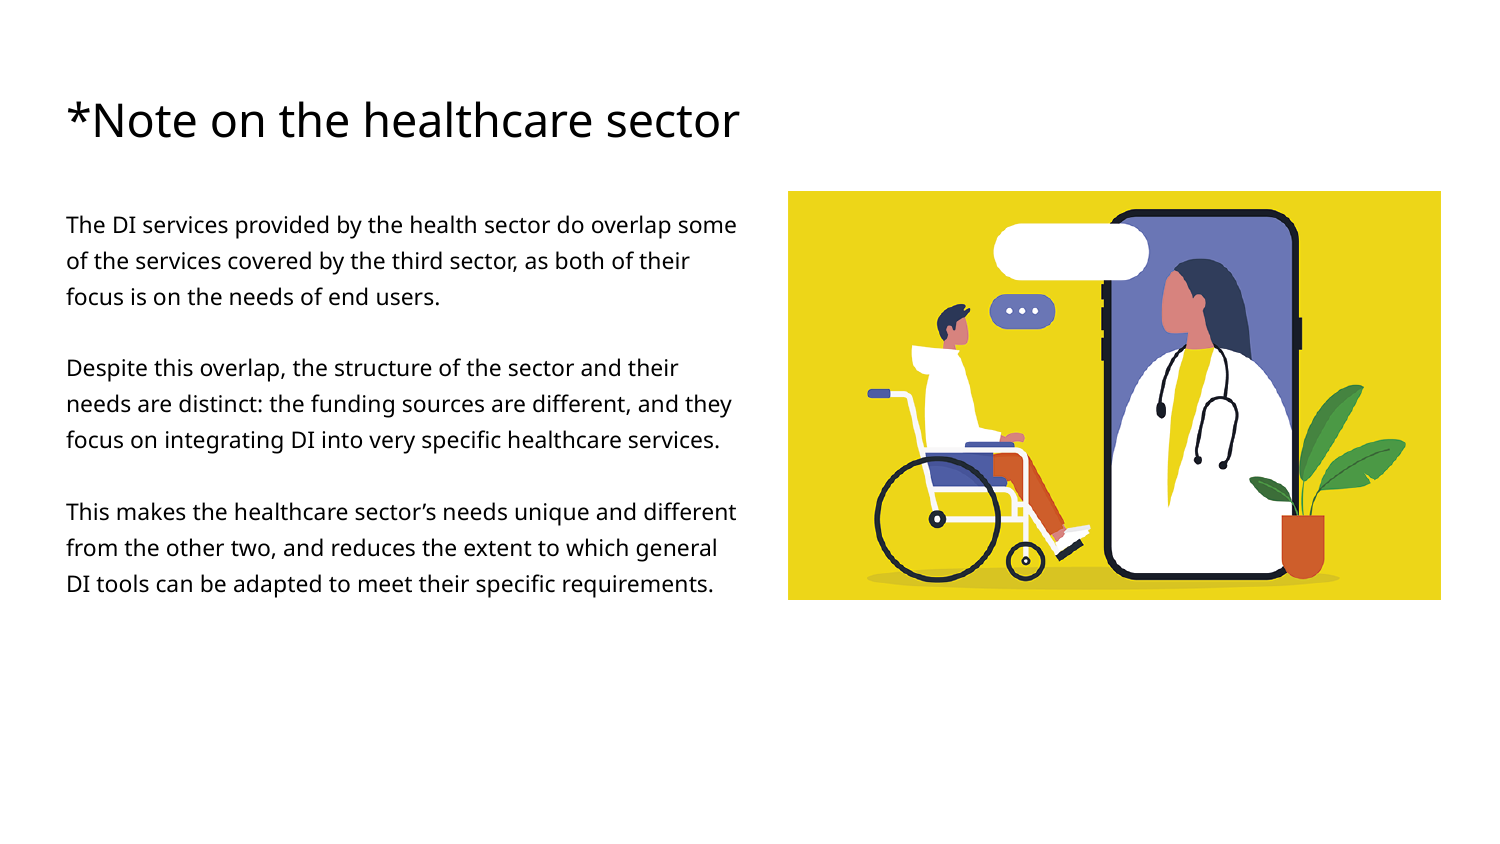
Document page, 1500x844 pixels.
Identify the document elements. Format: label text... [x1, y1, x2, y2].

title *Note on the healthcare sector [51, 72, 1449, 167]
list The DI services provided by the health sector do overlap some of the services covered by the third sector, as both of their focus is on the needs of end users. Despite this overlap, the structure of the sector and their needs are distinct: the funding sources are different, and they focus on integrating DI into very specific healthcare services. This makes the healthcare sector’s needs unique and different from the other two, and reduces the extent to which general DI tools can be adapted to meet their specific requirements. [51, 189, 764, 699]
picture [788, 191, 1441, 600]
